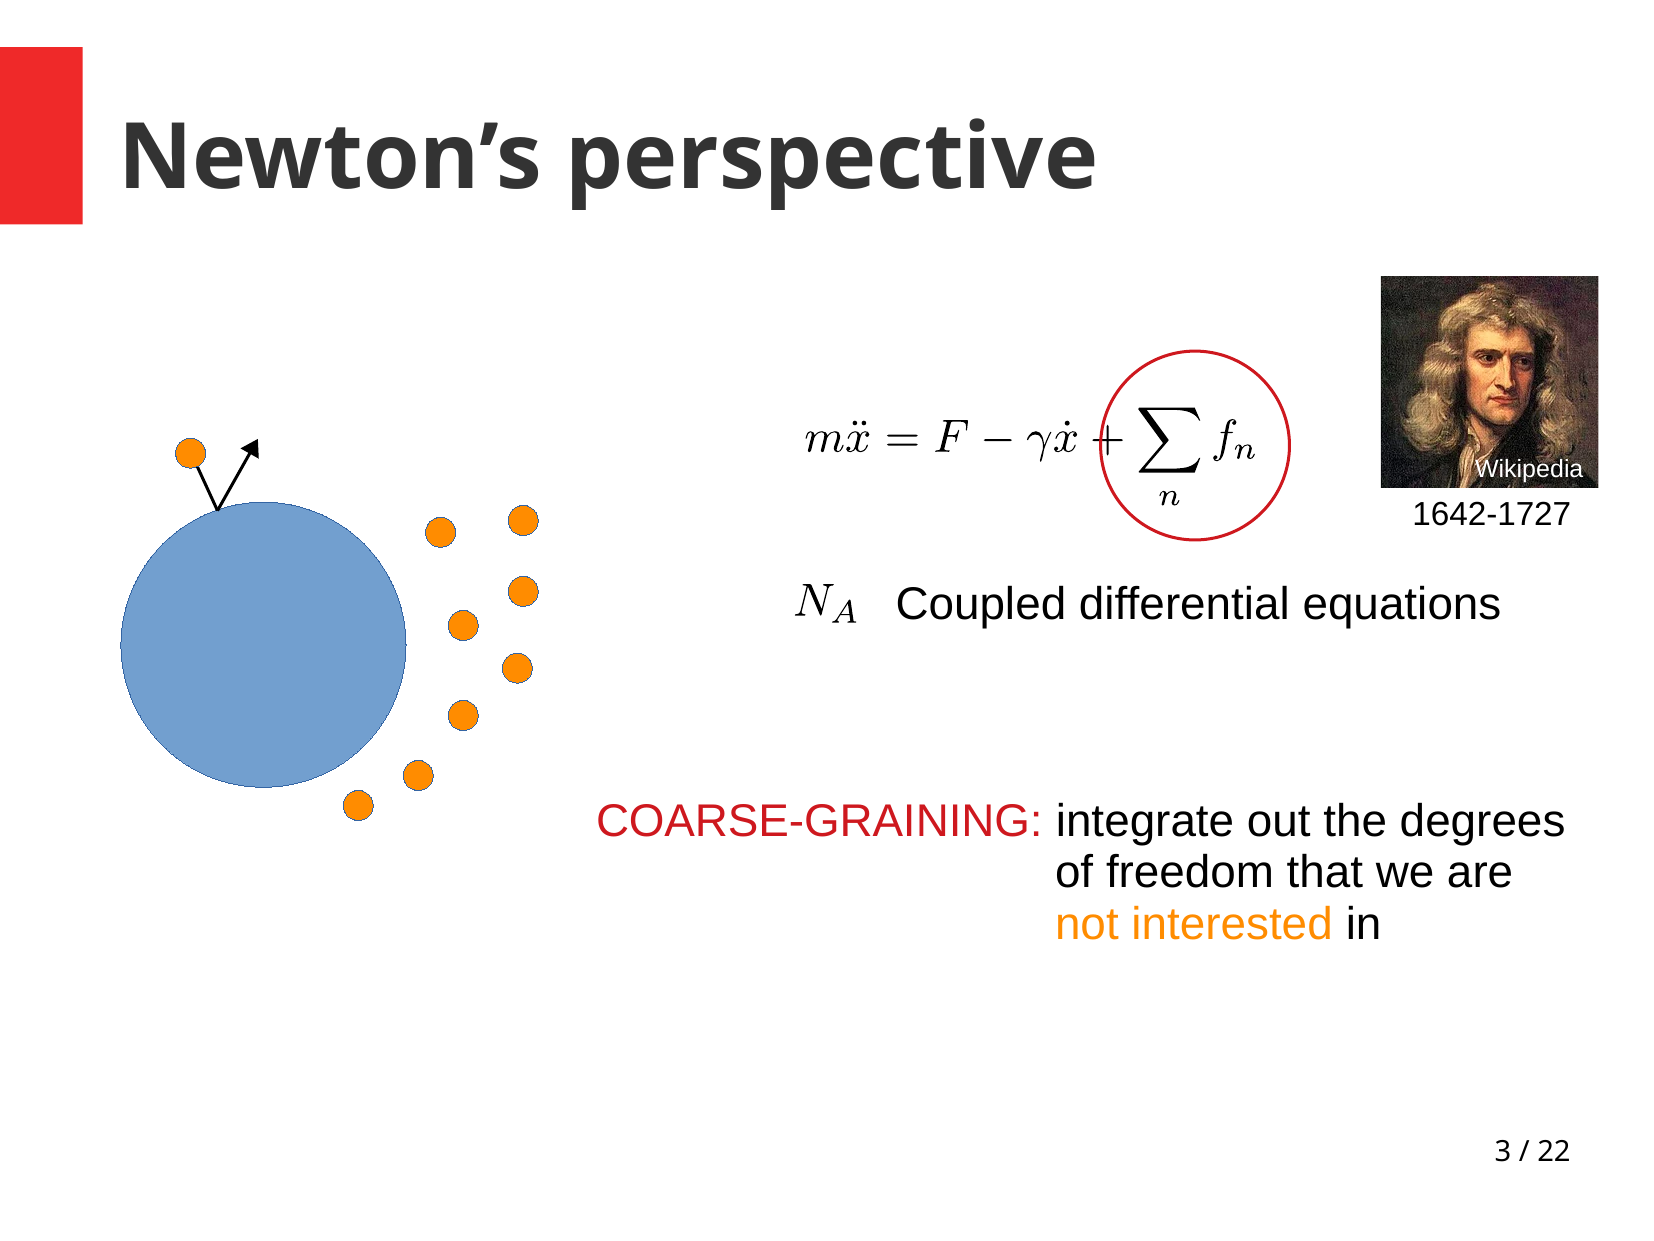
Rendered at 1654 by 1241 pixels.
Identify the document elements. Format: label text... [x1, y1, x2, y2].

text_box [448, 700, 479, 731]
text_box [425, 517, 456, 548]
text_box [448, 610, 479, 641]
text_box [343, 790, 374, 821]
text_box [508, 505, 539, 536]
picture [804, 402, 1119, 506]
picture [1380, 276, 1599, 488]
text_box [502, 653, 533, 684]
text_box COARSE-GRAINING: integrate out the degrees of freedom that we are not interested in [581, 787, 1654, 957]
text_box Coupled differential equations [880, 570, 1517, 637]
picture [1103, 402, 1257, 506]
text_box [120, 502, 407, 788]
text_box [403, 760, 434, 791]
text_box [508, 576, 539, 607]
text_box [175, 438, 206, 469]
text_box 1642-1727 [1397, 488, 1587, 540]
picture [792, 584, 858, 623]
text_box Wikipedia [1460, 447, 1599, 491]
title Newton’s perspective [118, 49, 1571, 257]
